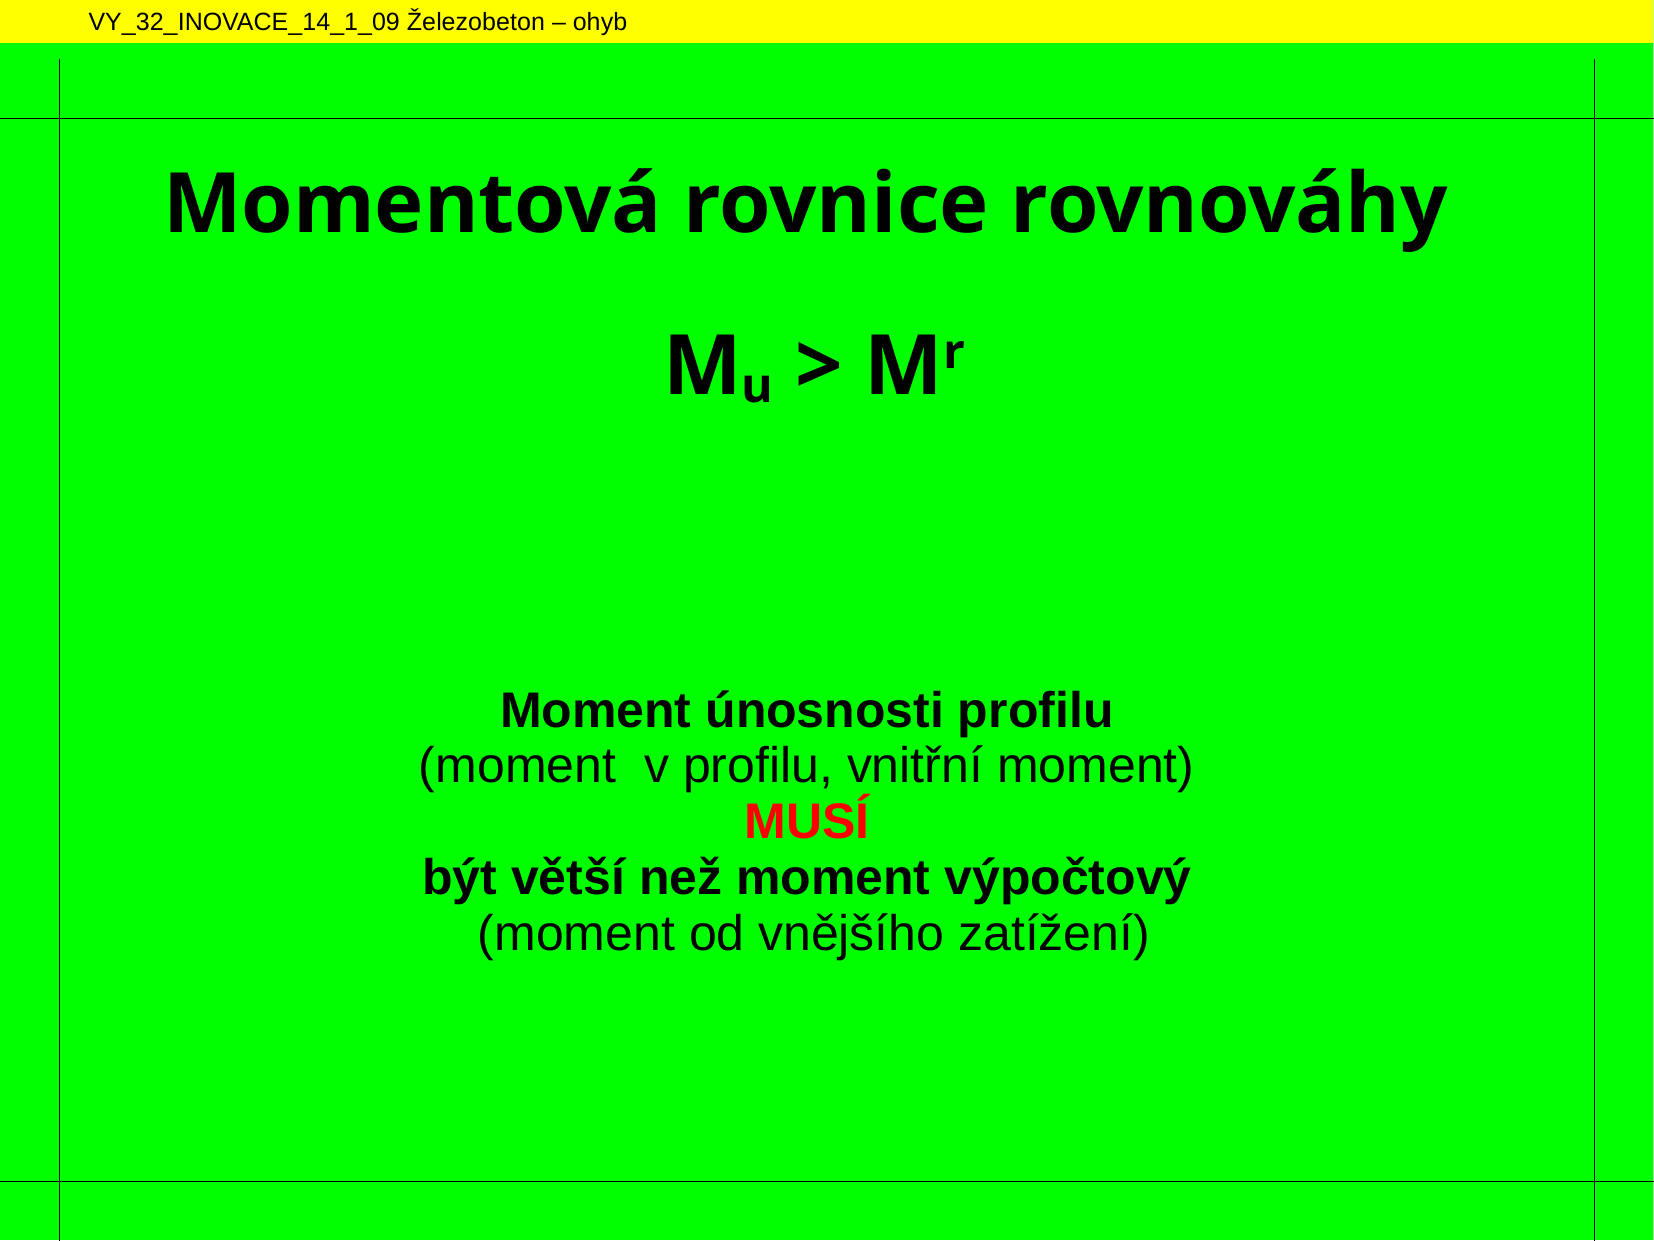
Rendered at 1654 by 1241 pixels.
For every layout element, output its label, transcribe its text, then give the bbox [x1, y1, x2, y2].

text_box Moment únosnosti profilu (moment v profilu, vnitřní moment) MUSÍ být větší než moment výpočtový (moment od vnějšího zatížení) [65, 671, 1563, 976]
text_box Momentová rovnice rovnováhy [52, 133, 59, 251]
text_box VY_32_INOVACE_14_1_09 Železobeton – ohyb [0, 0, 1654, 43]
text_box Mu > Mr [491, 295, 1137, 443]
text_box Momentová rovnice rovnováhy [60, 133, 1560, 251]
